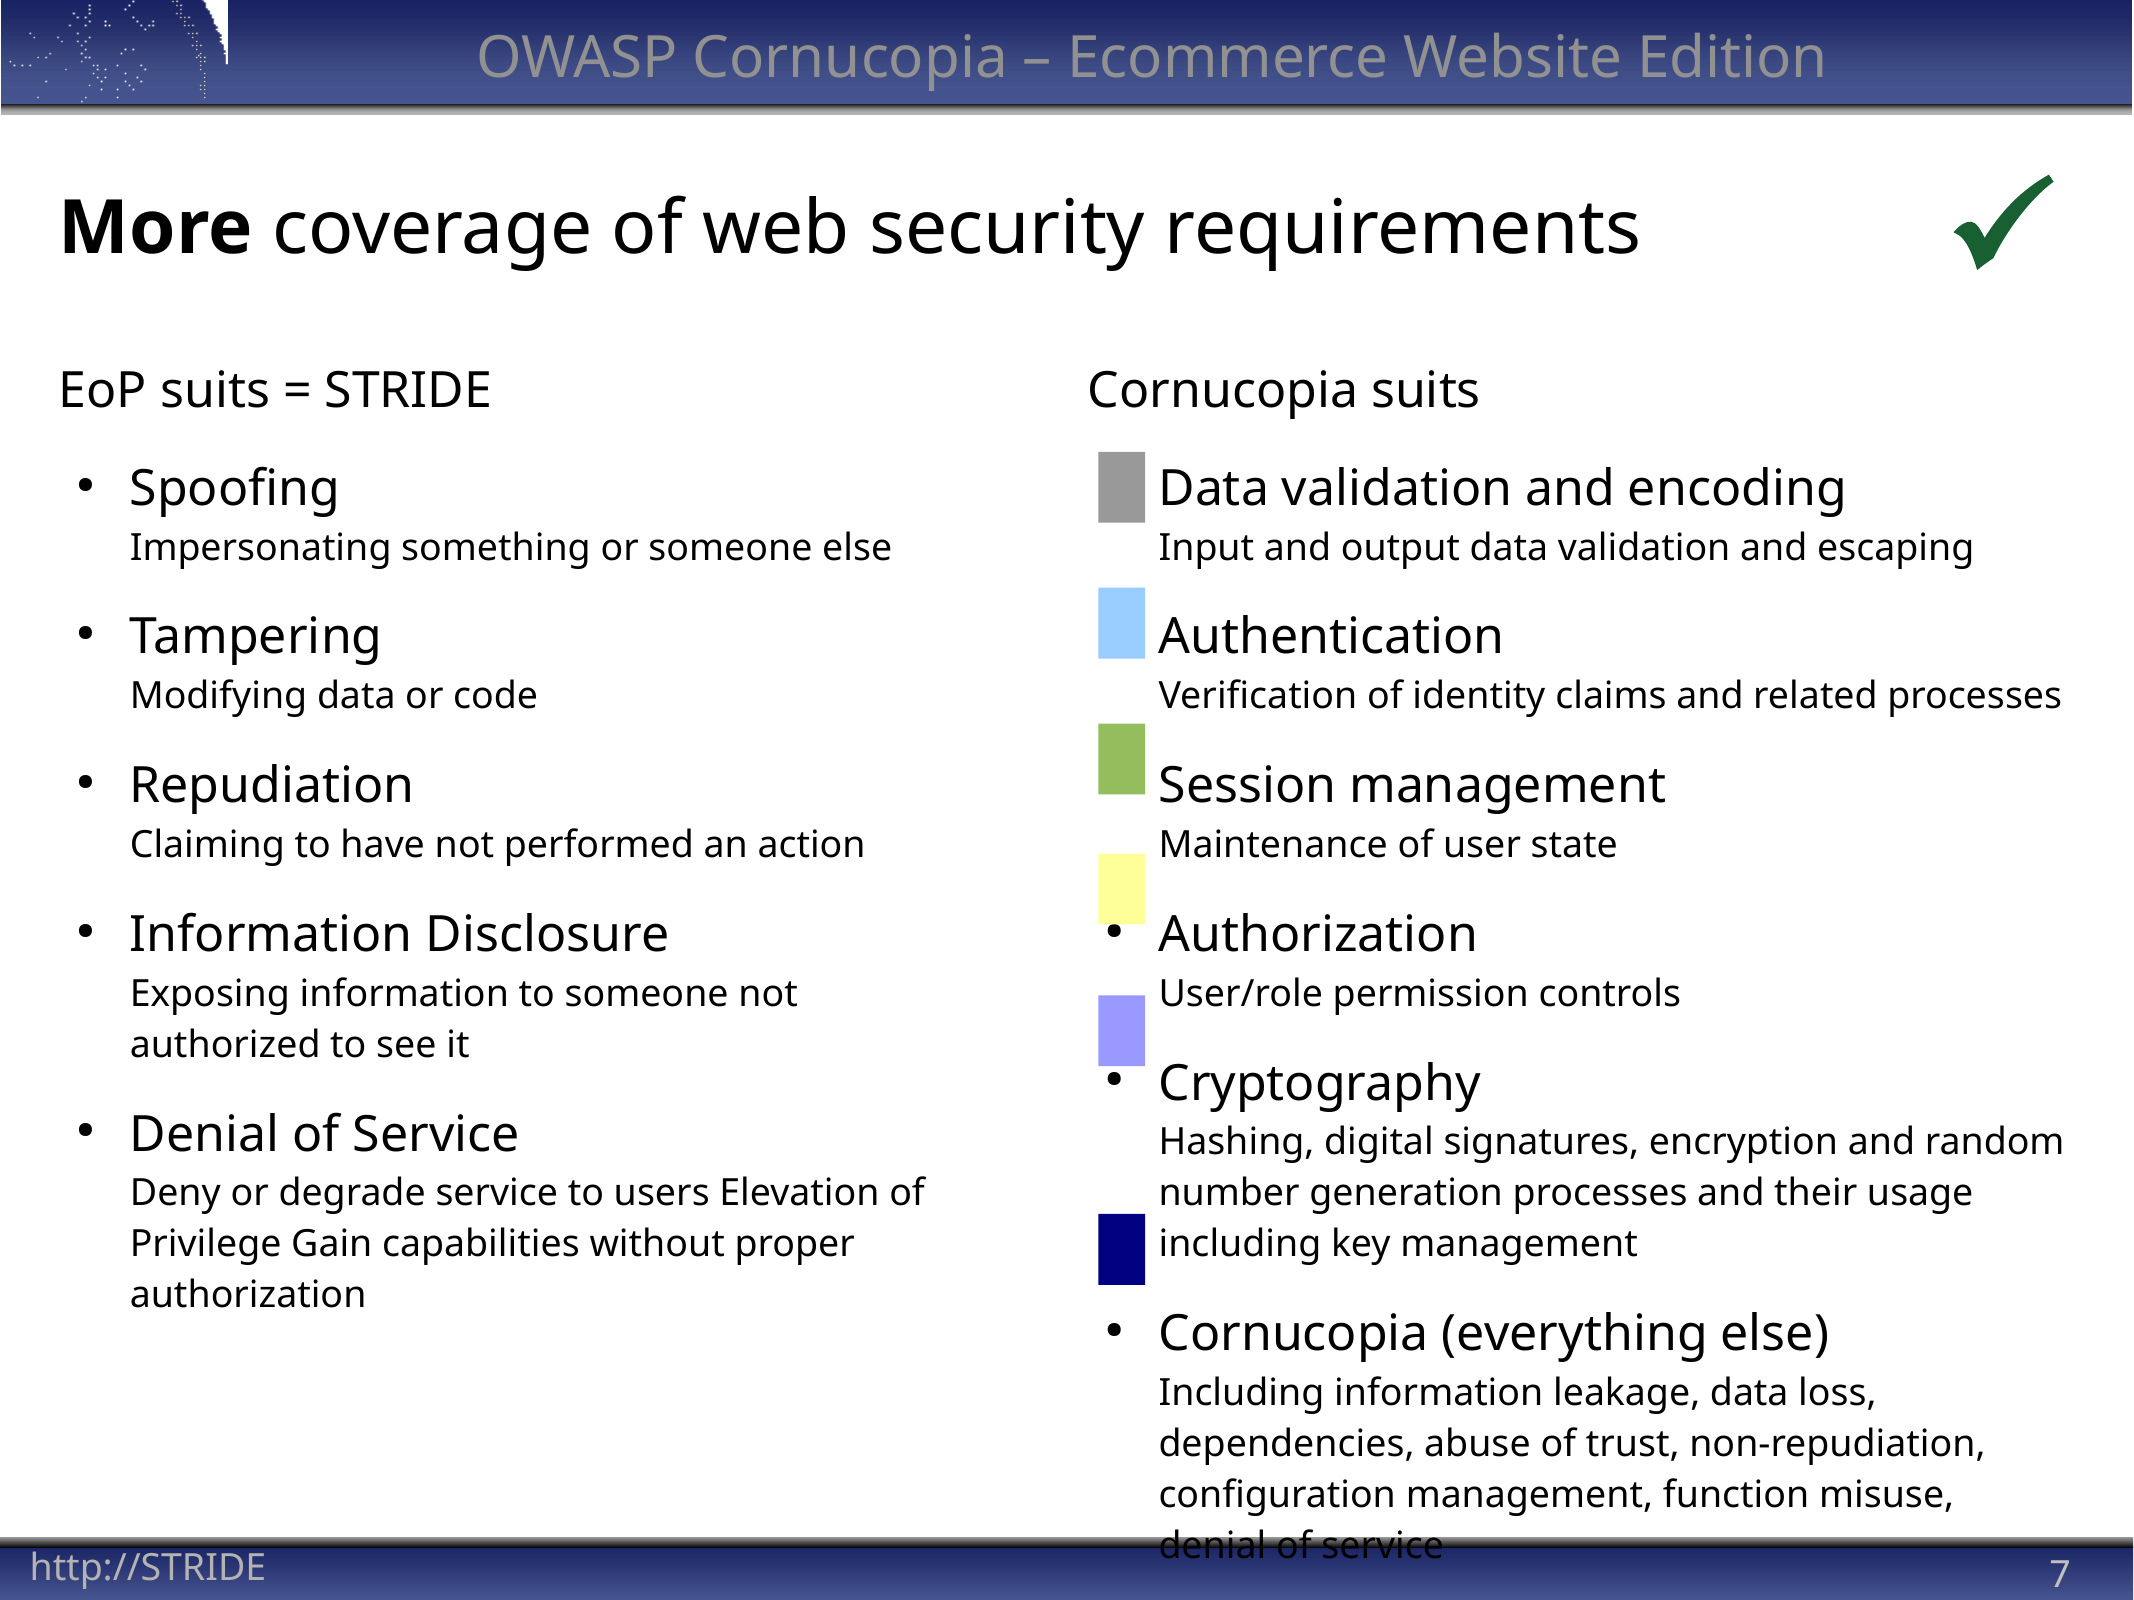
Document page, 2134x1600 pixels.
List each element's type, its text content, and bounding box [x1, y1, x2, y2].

list [1098, 723, 1146, 795]
list [1098, 853, 1146, 925]
list [1098, 451, 1146, 523]
list [1098, 1213, 1146, 1285]
title More coverage of web security requirements [58, 124, 2126, 325]
list [1098, 995, 1146, 1067]
list EoP suits = STRIDE Spoofing Impersonating something or someone else Tampering Modifying data or code Repudiation Claiming to have not performed an action Information Disclosure Exposing information to someone not authorized to see it Denial of Service Deny or degrade service to users Elevation of Privilege Gain capabilities without proper authorization [58, 354, 945, 1536]
list [1098, 587, 1146, 659]
list ü [1730, 177, 2061, 325]
list http://STRIDE [29, 1540, 2038, 1600]
list Cornucopia suits Data validation and encoding Input and output data validation and escaping Authentication Verification of identity claims and related processes Session management Maintenance of user state Authorization User/role permission controls Cryptography Hashing, digital signatures, encryption and random number generation processes and their usage including key management Cornucopia (everything else) Including information leakage, data loss, dependencies, abuse of trust, non-repudiation, configuration management, function misuse, denial of service [1087, 354, 2068, 1536]
